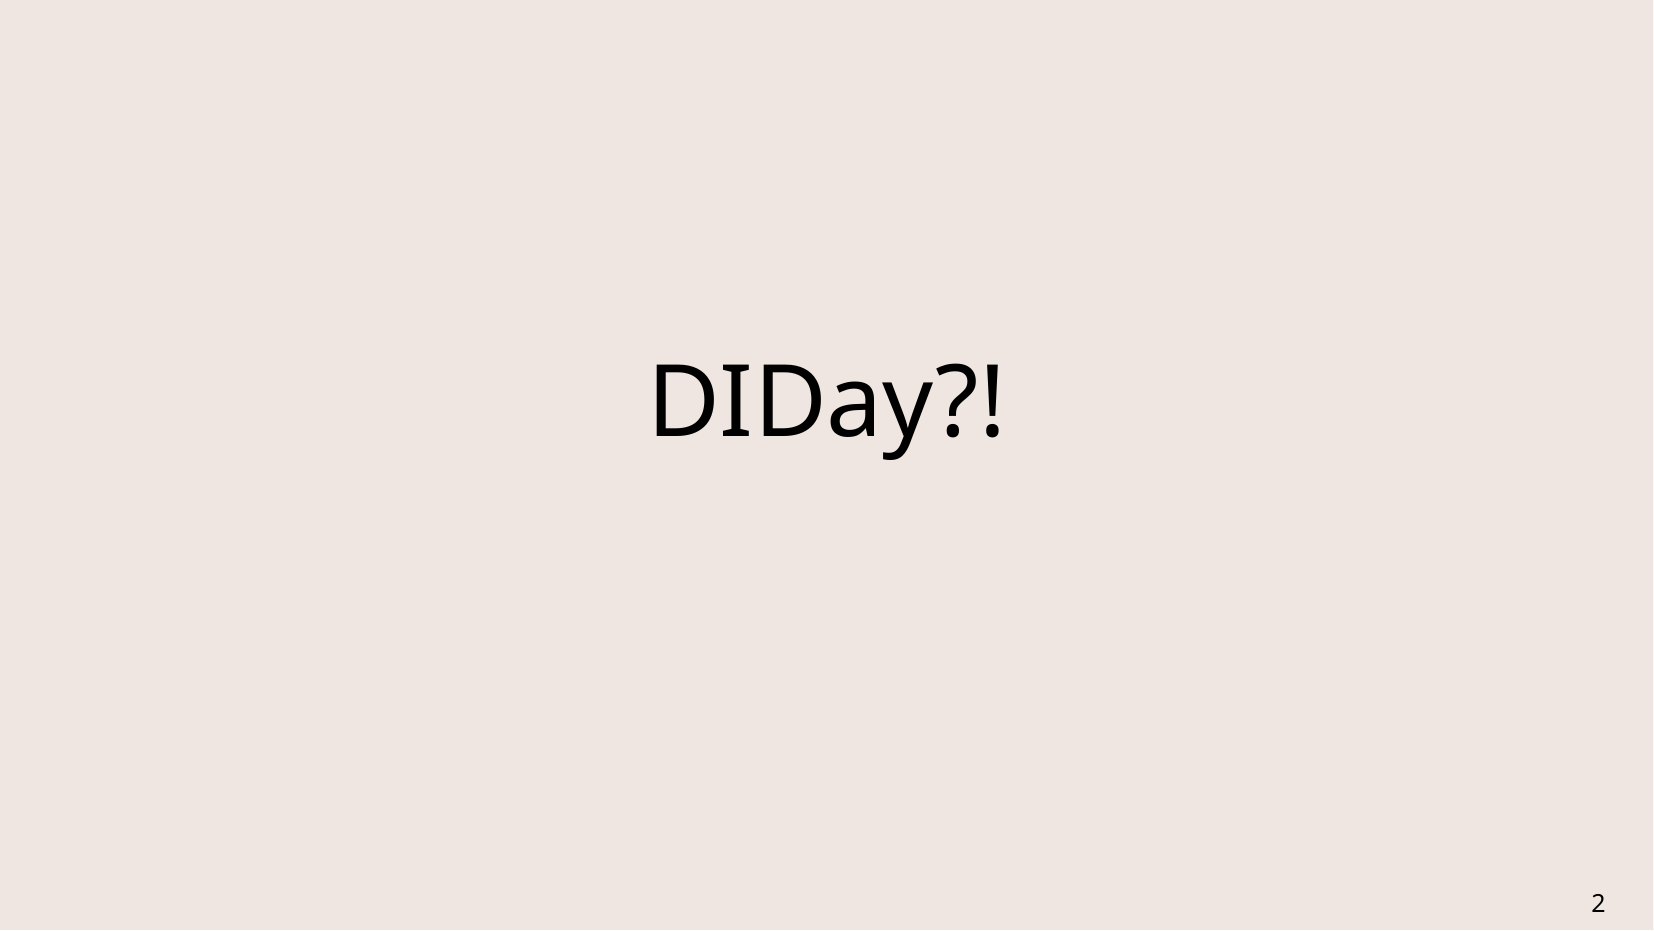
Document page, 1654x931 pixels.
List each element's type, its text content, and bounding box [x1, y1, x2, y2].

subtitle DIDay?! [47, 37, 1606, 757]
